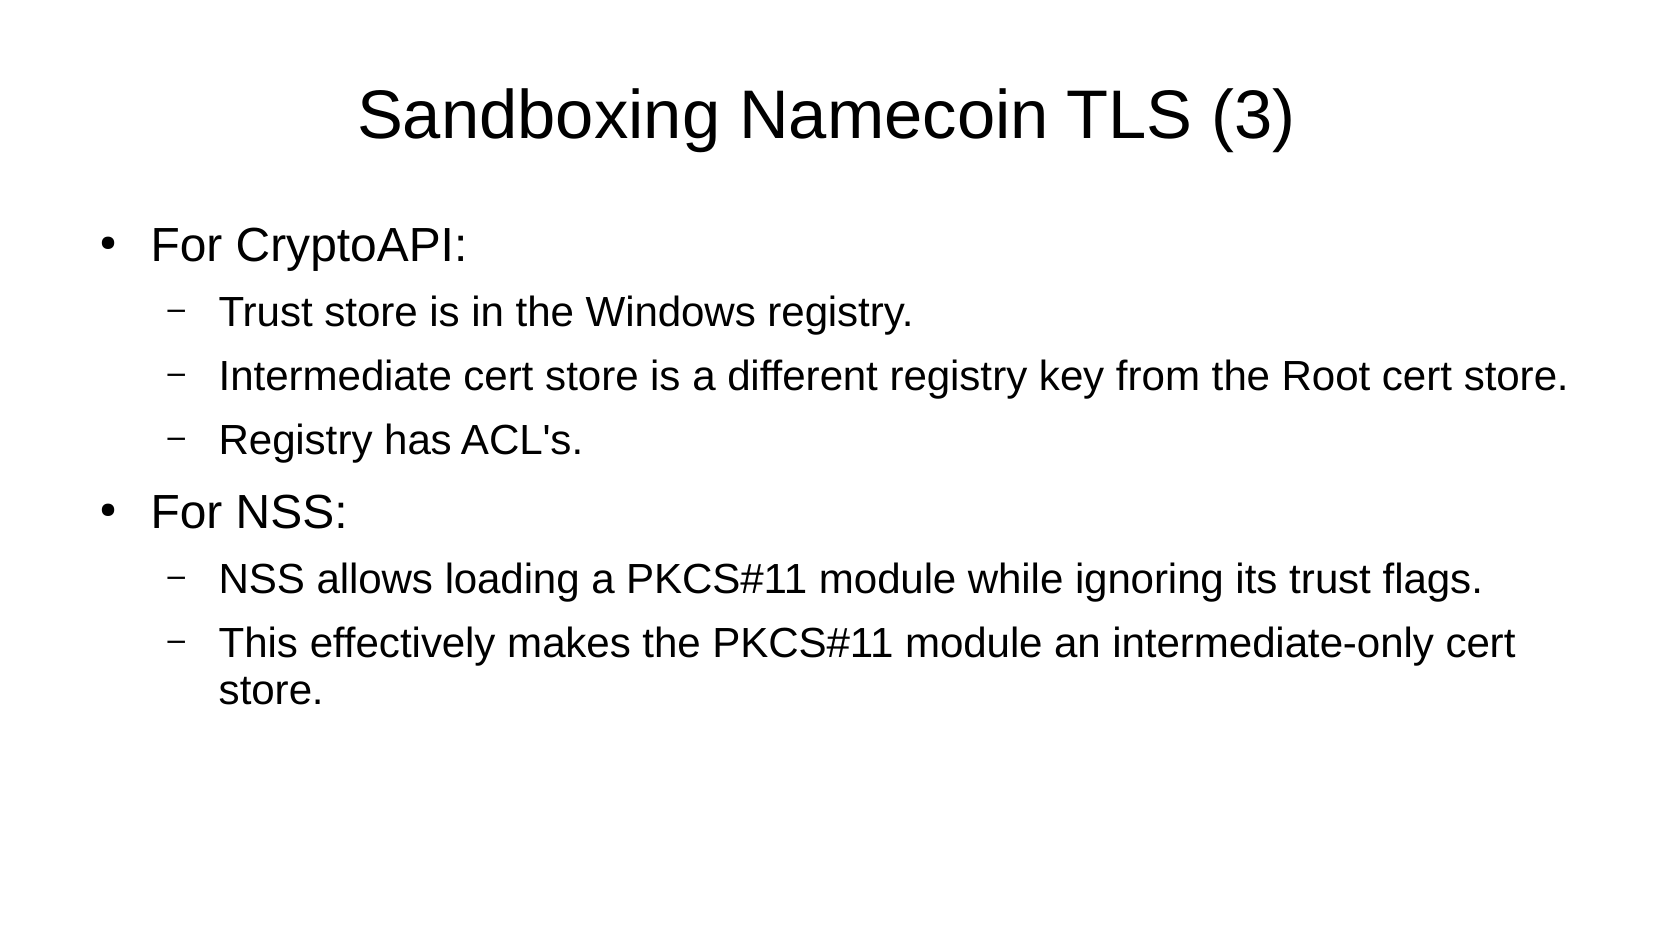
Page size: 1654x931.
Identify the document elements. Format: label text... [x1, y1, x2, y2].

list For CryptoAPI: Trust store is in the Windows registry. Intermediate cert store is a different registry key from the Root cert store. Registry has ACL's. For NSS: NSS allows loading a PKCS#11 module while ignoring its trust flags. This effectively makes the PKCS#11 module an intermediate-only cert store. [82, 217, 1571, 757]
title Sandboxing Namecoin TLS (3) [82, 37, 1571, 193]
